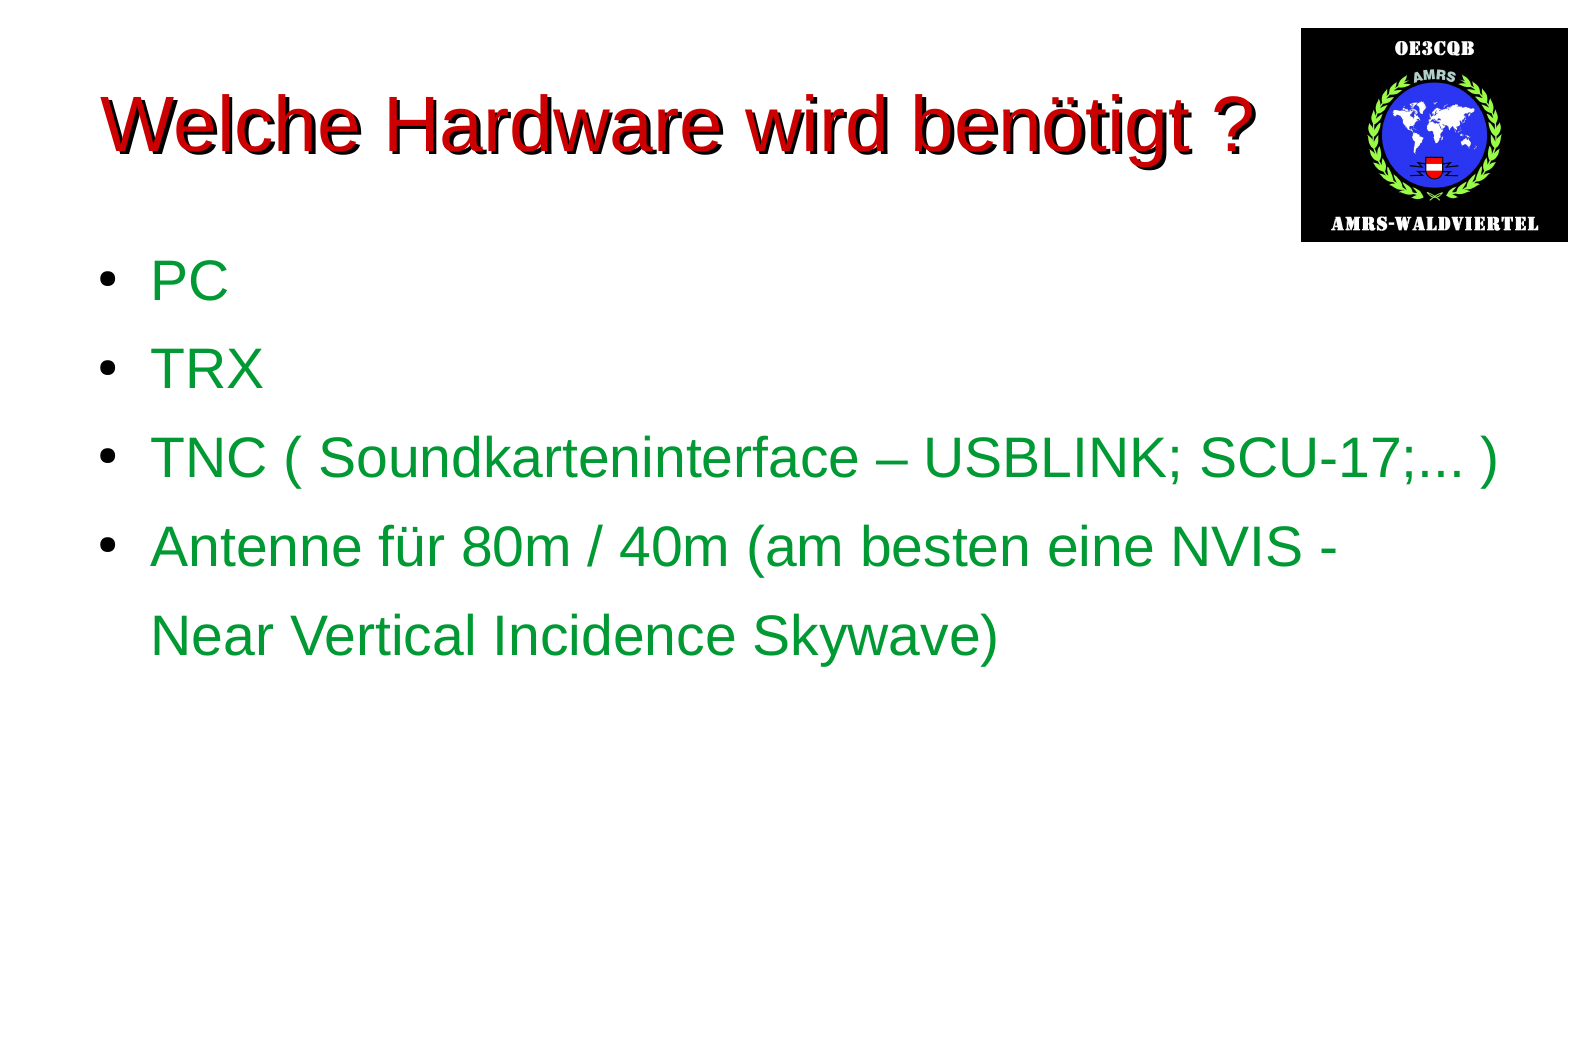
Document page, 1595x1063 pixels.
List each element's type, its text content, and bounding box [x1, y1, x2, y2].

picture [1301, 28, 1568, 242]
list PC TRX TNC ( Soundkarteninterface – USBLINK; SCU-17;... ) Antenne für 80m / 40m (am besten eine NVIS - Near Vertical Incidence Skywave) [79, 248, 1515, 951]
title Welche Hardware wird benötigt ? [59, 35, 1300, 213]
